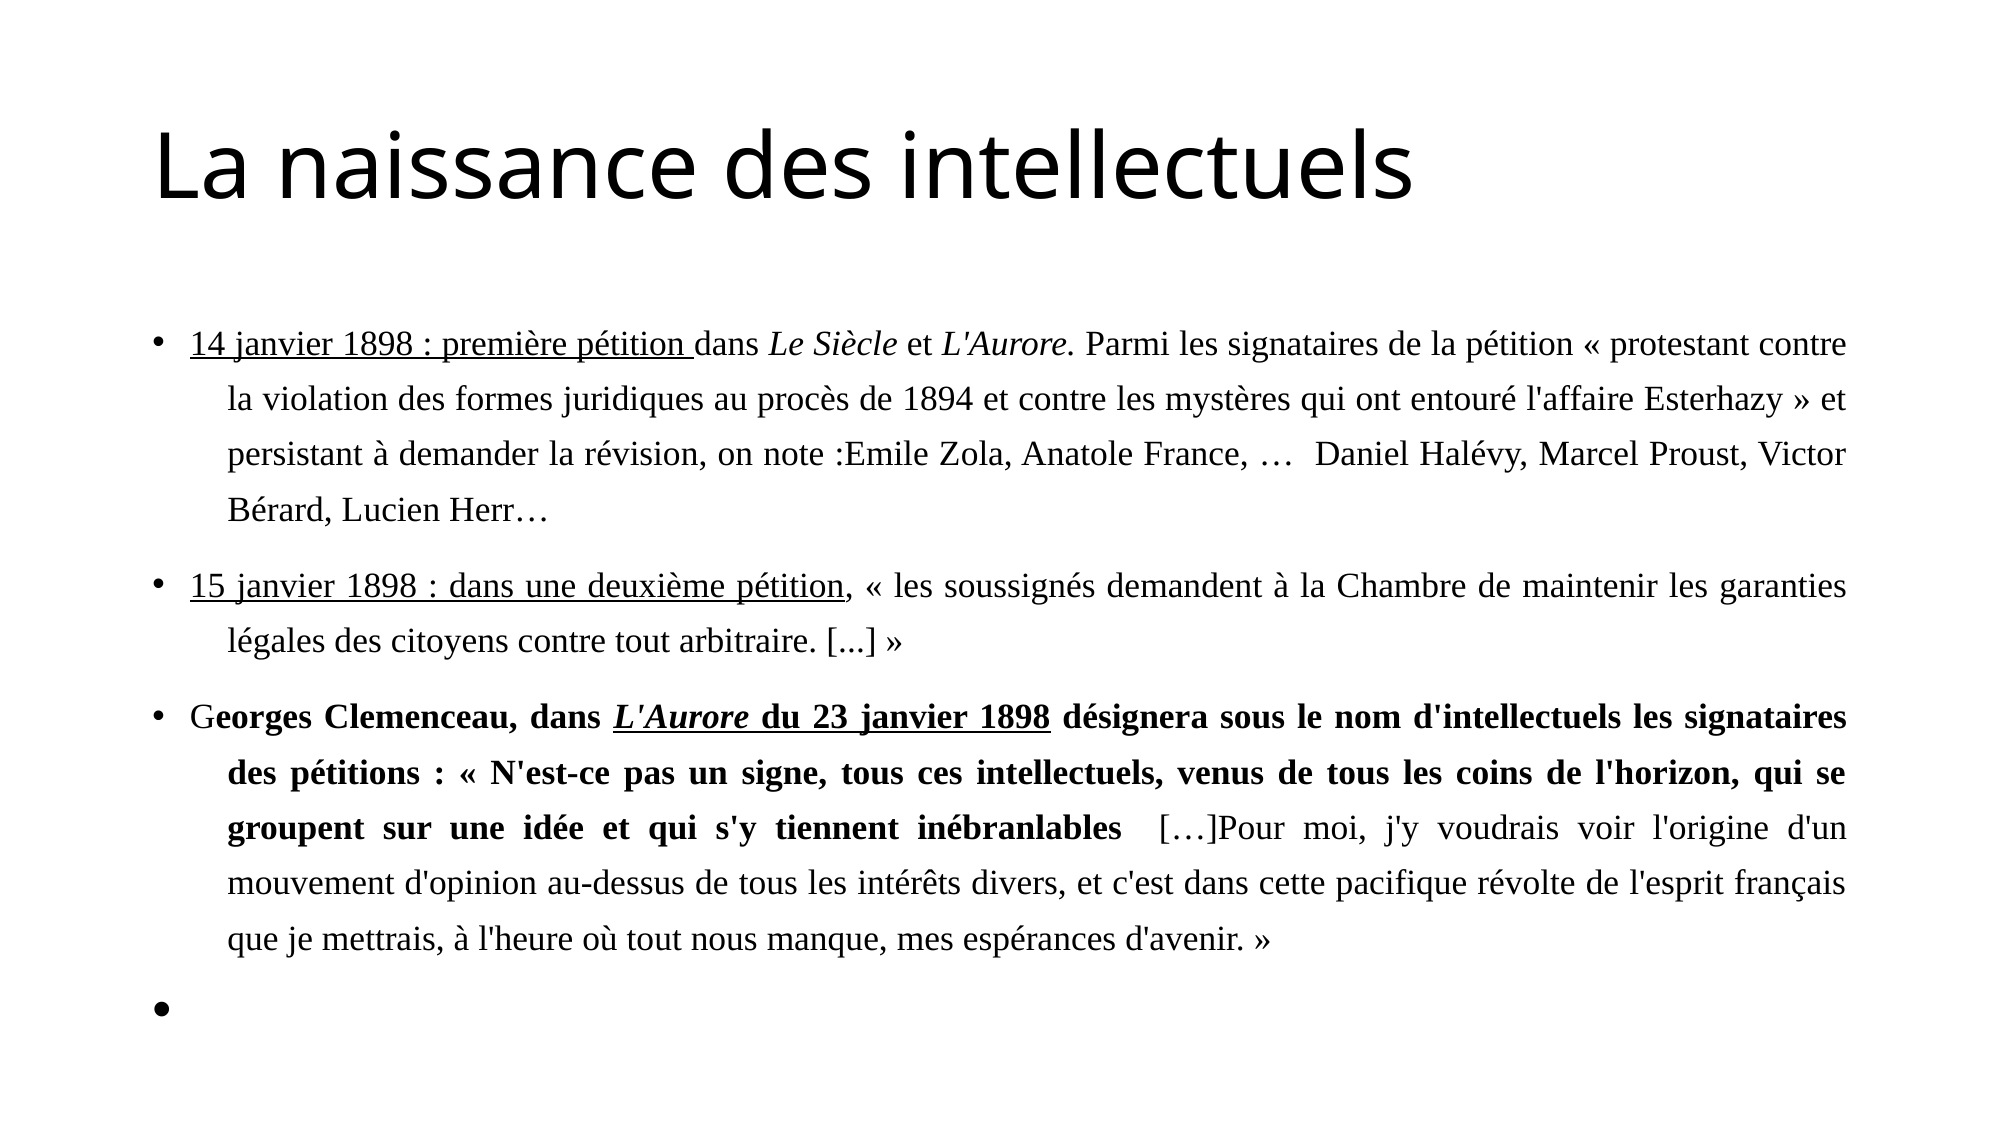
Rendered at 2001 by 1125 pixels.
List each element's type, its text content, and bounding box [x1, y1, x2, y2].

title La naissance des intellectuels [137, 59, 1863, 278]
list 14 janvier 1898 : première pétition dans Le Siècle et L'Aurore. Parmi les signataires de la pétition « protestant contre la violation des formes juridiques au procès de 1894 et contre les mystères qui ont entouré l'affaire Esterhazy » et persistant à demander la révision, on note :Emile Zola, Anatole France, … Daniel Halévy, Marcel Proust, Victor Bérard, Lucien Herr… 15 janvier 1898 : dans une deuxième pétition, « les soussignés demandent à la Chambre de maintenir les garanties légales des citoyens contre tout arbitraire. [...] » Georges Clemenceau, dans L'Aurore du 23 janvier 1898 désignera sous le nom d'intellectuels les signataires des pétitions : « N'est-ce pas un signe, tous ces intellectuels, venus de tous les coins de l'horizon, qui se groupent sur une idée et qui s'y tiennent inébranlables […]Pour moi, j'y voudrais voir l'origine d'un mouvement d'opinion au-dessus de tous les intérêts divers, et c'est dans cette pacifique révolte de l'esprit français que je mettrais, à l'heure où tout nous manque, mes espérances d'avenir. » [137, 299, 1863, 1014]
